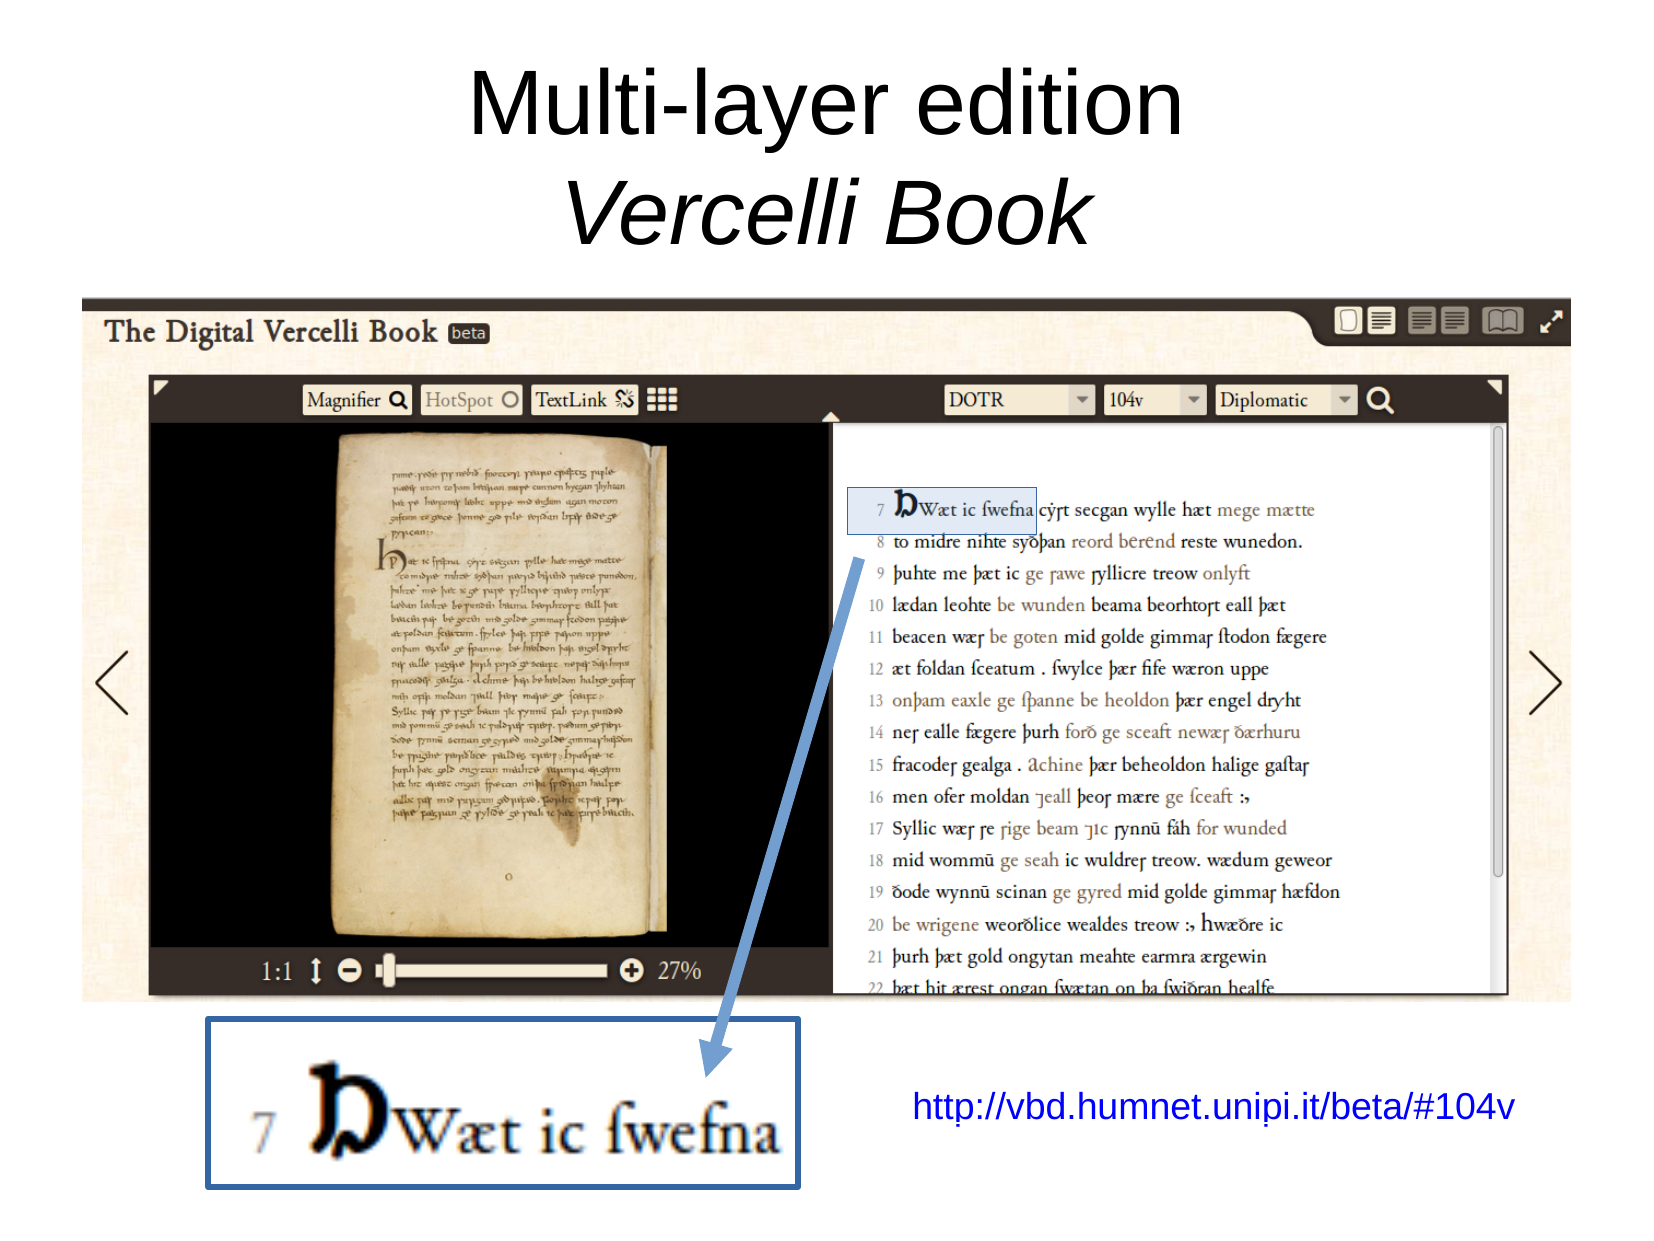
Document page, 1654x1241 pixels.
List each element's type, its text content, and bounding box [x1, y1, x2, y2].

picture [211, 1021, 795, 1184]
text_box http://vbd.humnet.unipi.it/beta/#104v [897, 1074, 1548, 1150]
text_box [847, 487, 1037, 535]
picture [82, 297, 1571, 1002]
text_box Multi-layer edition Vercelli Book [82, 49, 1571, 257]
